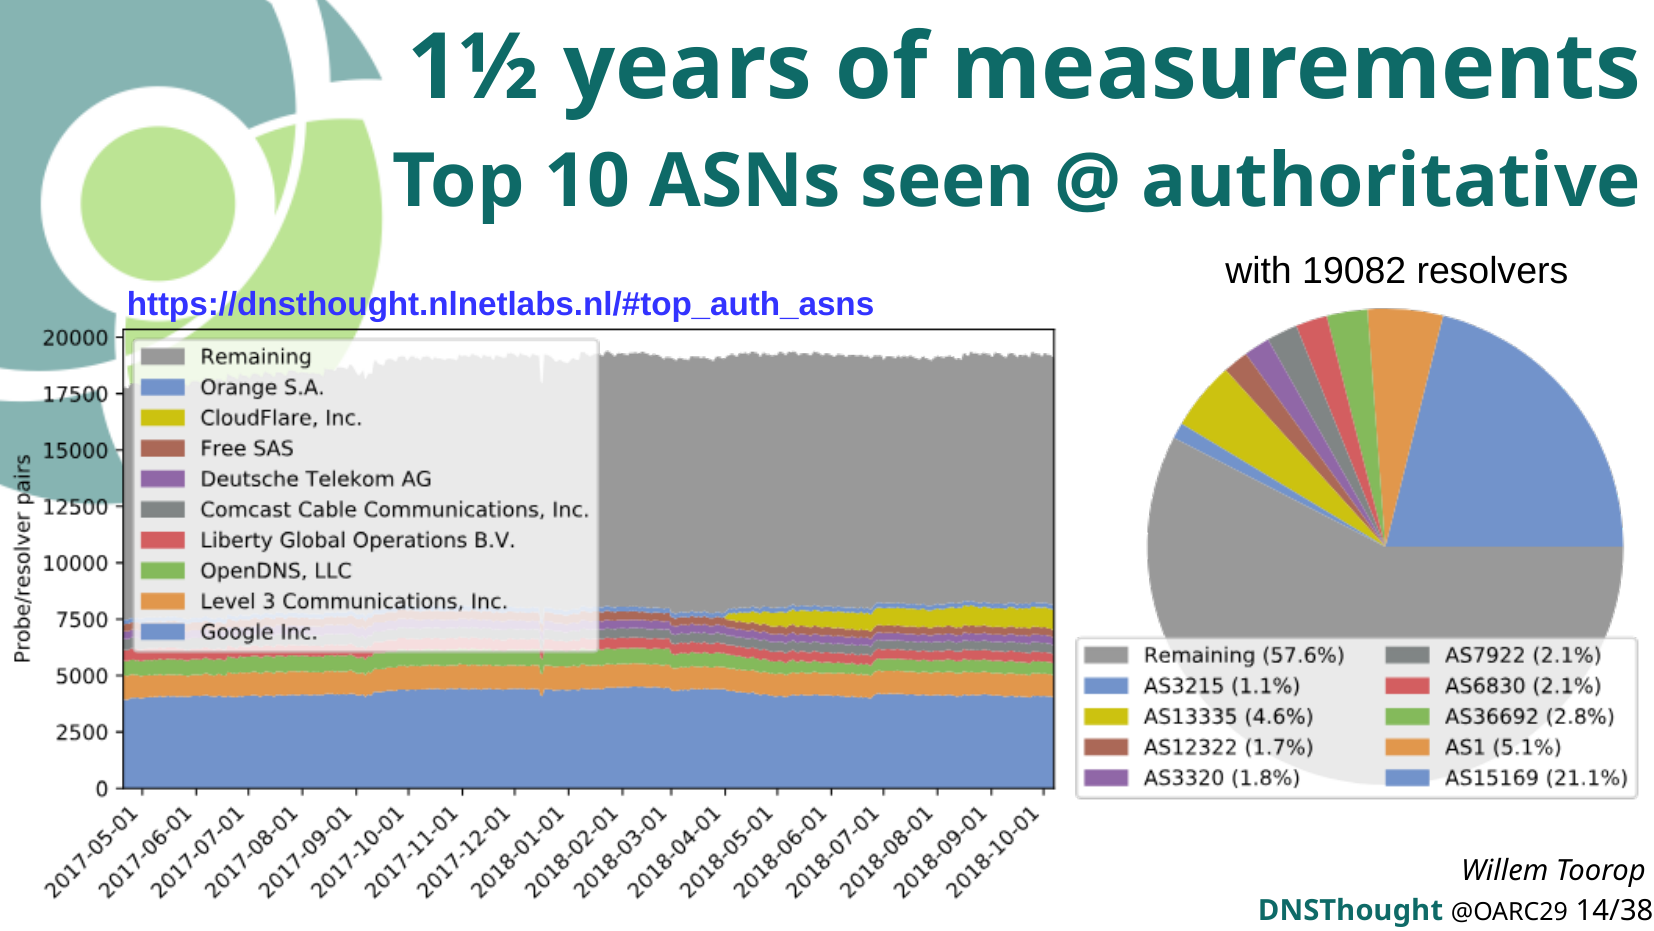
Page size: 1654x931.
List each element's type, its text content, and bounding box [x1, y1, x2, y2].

picture [0, 0, 1654, 918]
text_box https://dnsthought.nlnetlabs.nl/#top_auth_asns [112, 277, 1164, 324]
title 1½ years of measurements Top 10 ASNs seen @ authoritative [82, 8, 1642, 221]
text_box with 19082 resolvers [1210, 242, 1654, 265]
